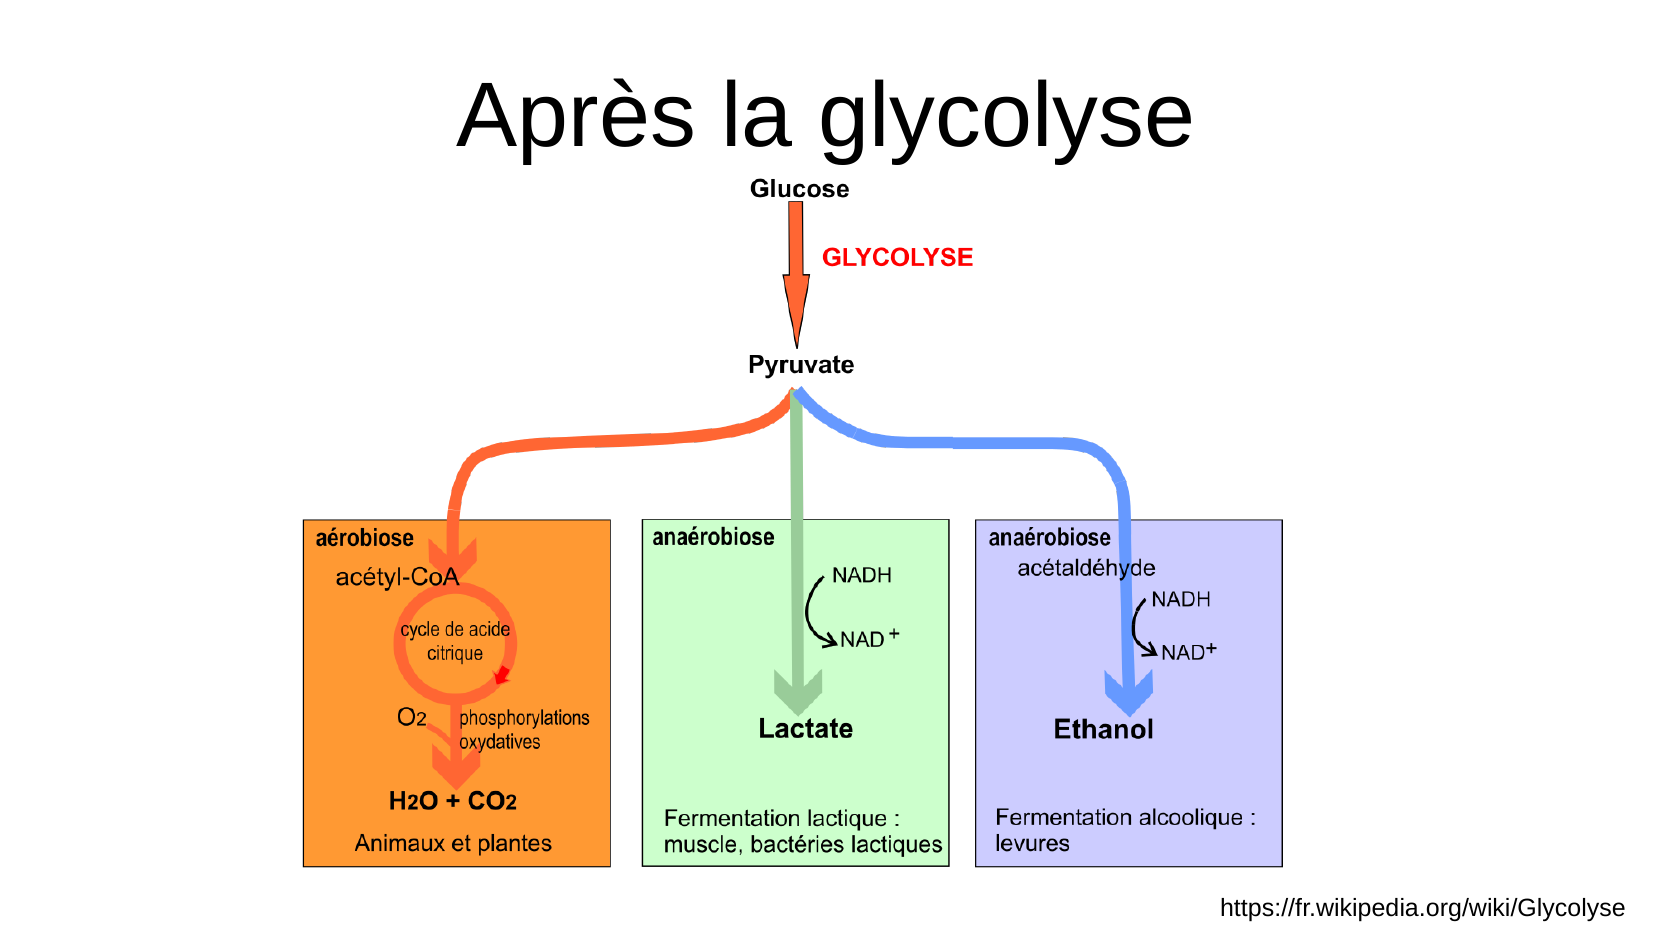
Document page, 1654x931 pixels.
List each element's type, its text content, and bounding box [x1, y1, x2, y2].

text_box https://fr.wikipedia.org/wiki/Glycolyse [1205, 885, 1654, 931]
title Après la glycolyse [82, 37, 1571, 193]
picture [259, 153, 1319, 911]
